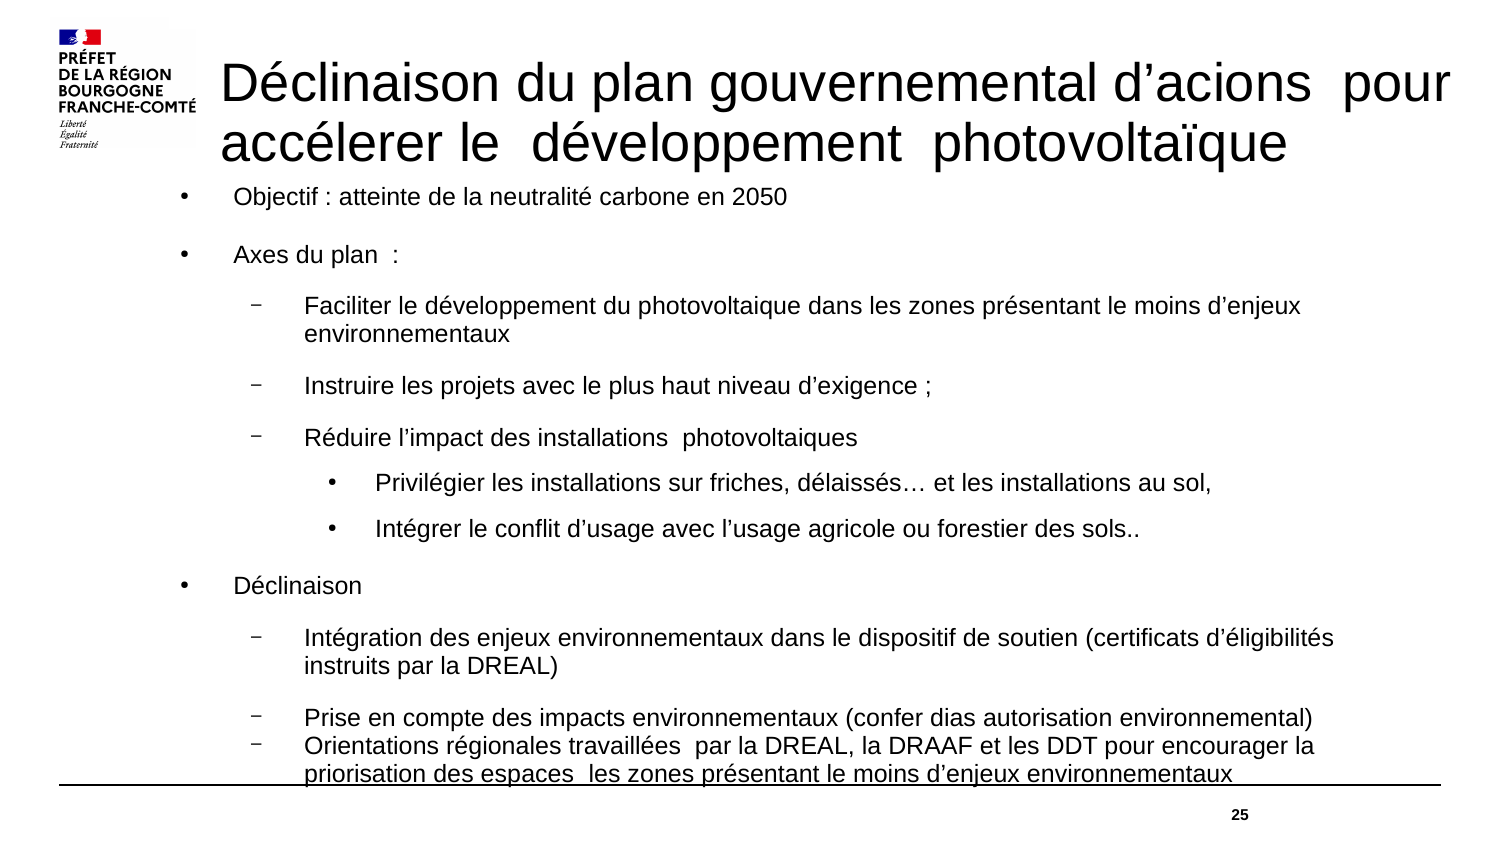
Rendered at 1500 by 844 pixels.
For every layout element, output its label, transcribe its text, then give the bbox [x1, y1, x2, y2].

list Objectif : atteinte de la neutralité carbone en 2050 Axes du plan : Faciliter le développement du photovoltaique dans les zones présentant le moins d’enjeux environnementaux Instruire les projets avec le plus haut niveau d’exigence ; Réduire l’impact des installations photovoltaiques Privilégier les installations sur friches, délaissés… et les installations au sol, Intégrer le conflit d’usage avec l’usage agricole ou forestier des sols.. Déclinaison Intégration des enjeux environnementaux dans le dispositif de soutien (certificats d’éligibilités instruits par la DREAL) Prise en compte des impacts environnementaux (confer dias autorisation environnemental) Orientations régionales travaillées par la DREAL, la DRAAF et les DDT pour encourager la priorisation des espaces les zones présentant le moins d’enjeux environnementaux [162, 182, 1369, 788]
picture [50, 17, 196, 148]
title Déclinaison du plan gouvernemental d’acions pour accélerer le développement photovoltaïque [220, 42, 1500, 183]
